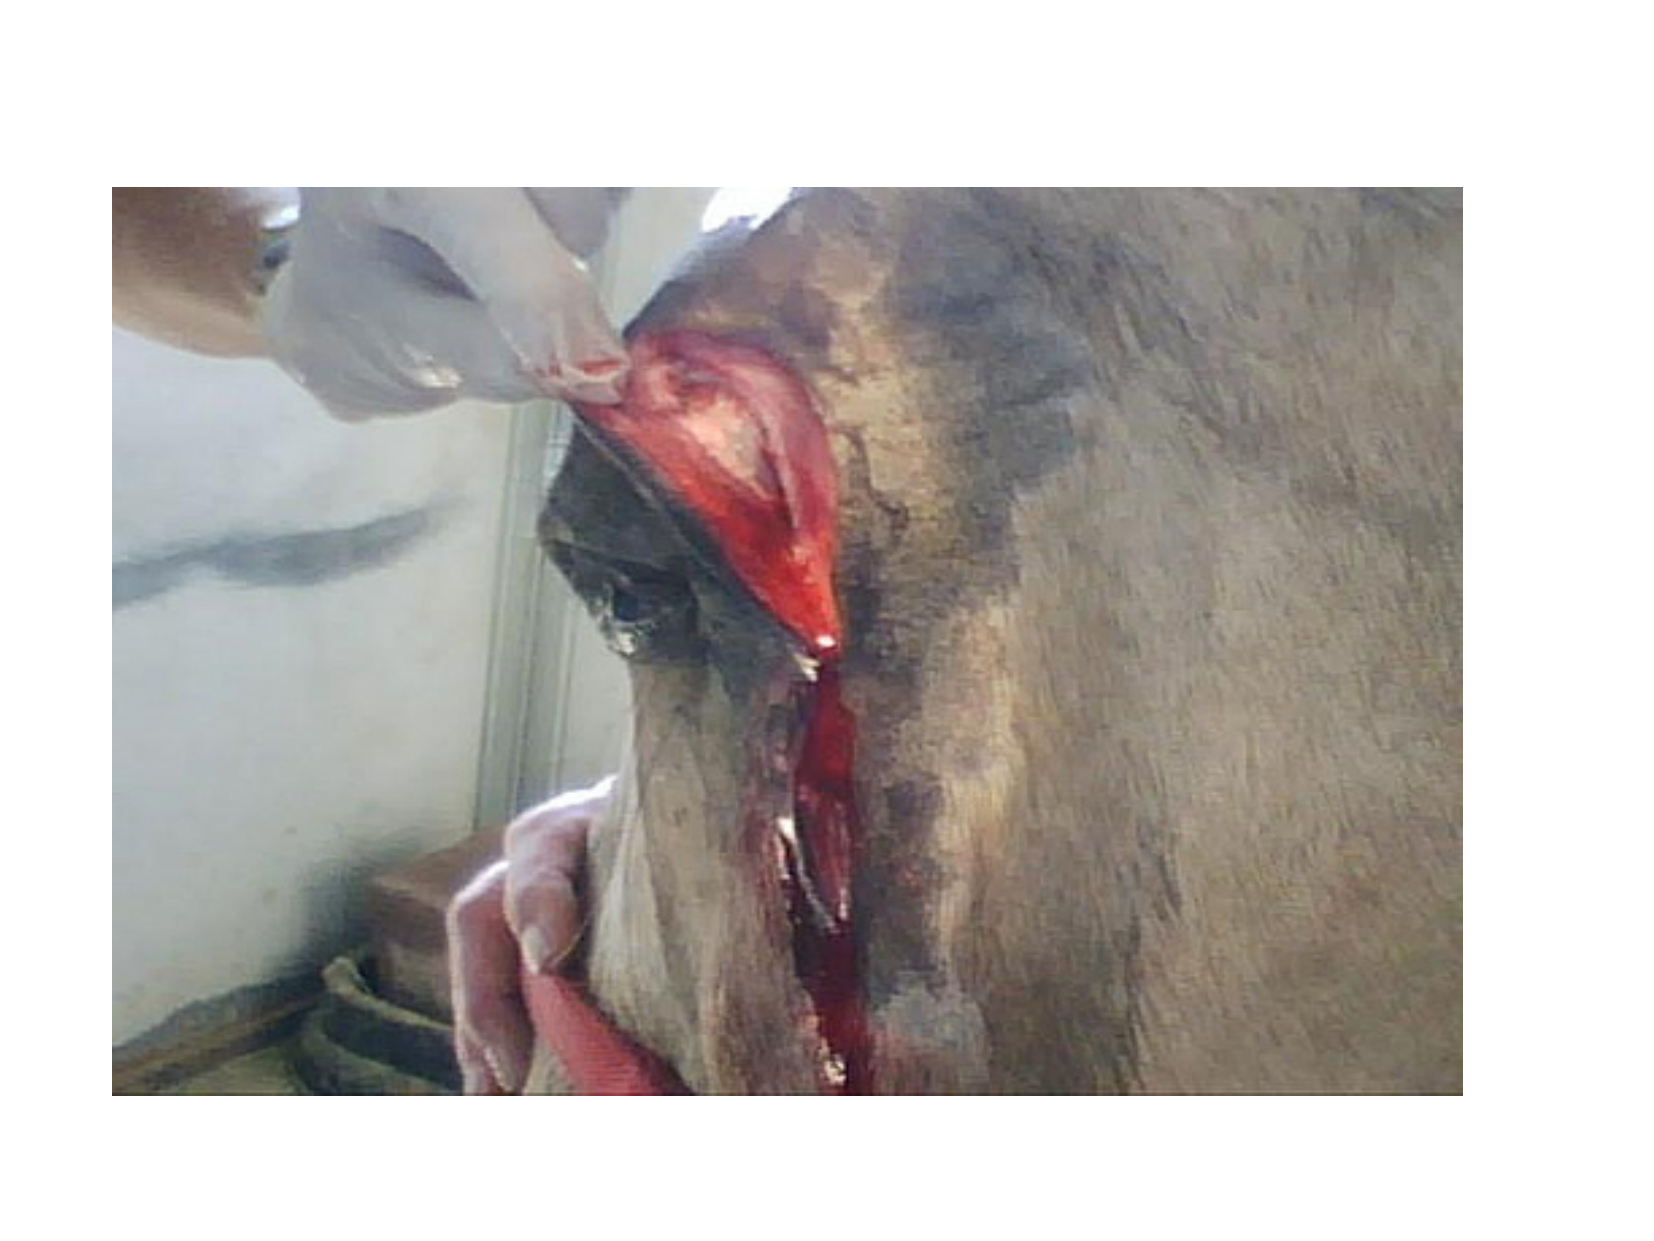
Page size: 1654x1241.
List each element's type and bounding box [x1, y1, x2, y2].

picture [112, 187, 1463, 1096]
